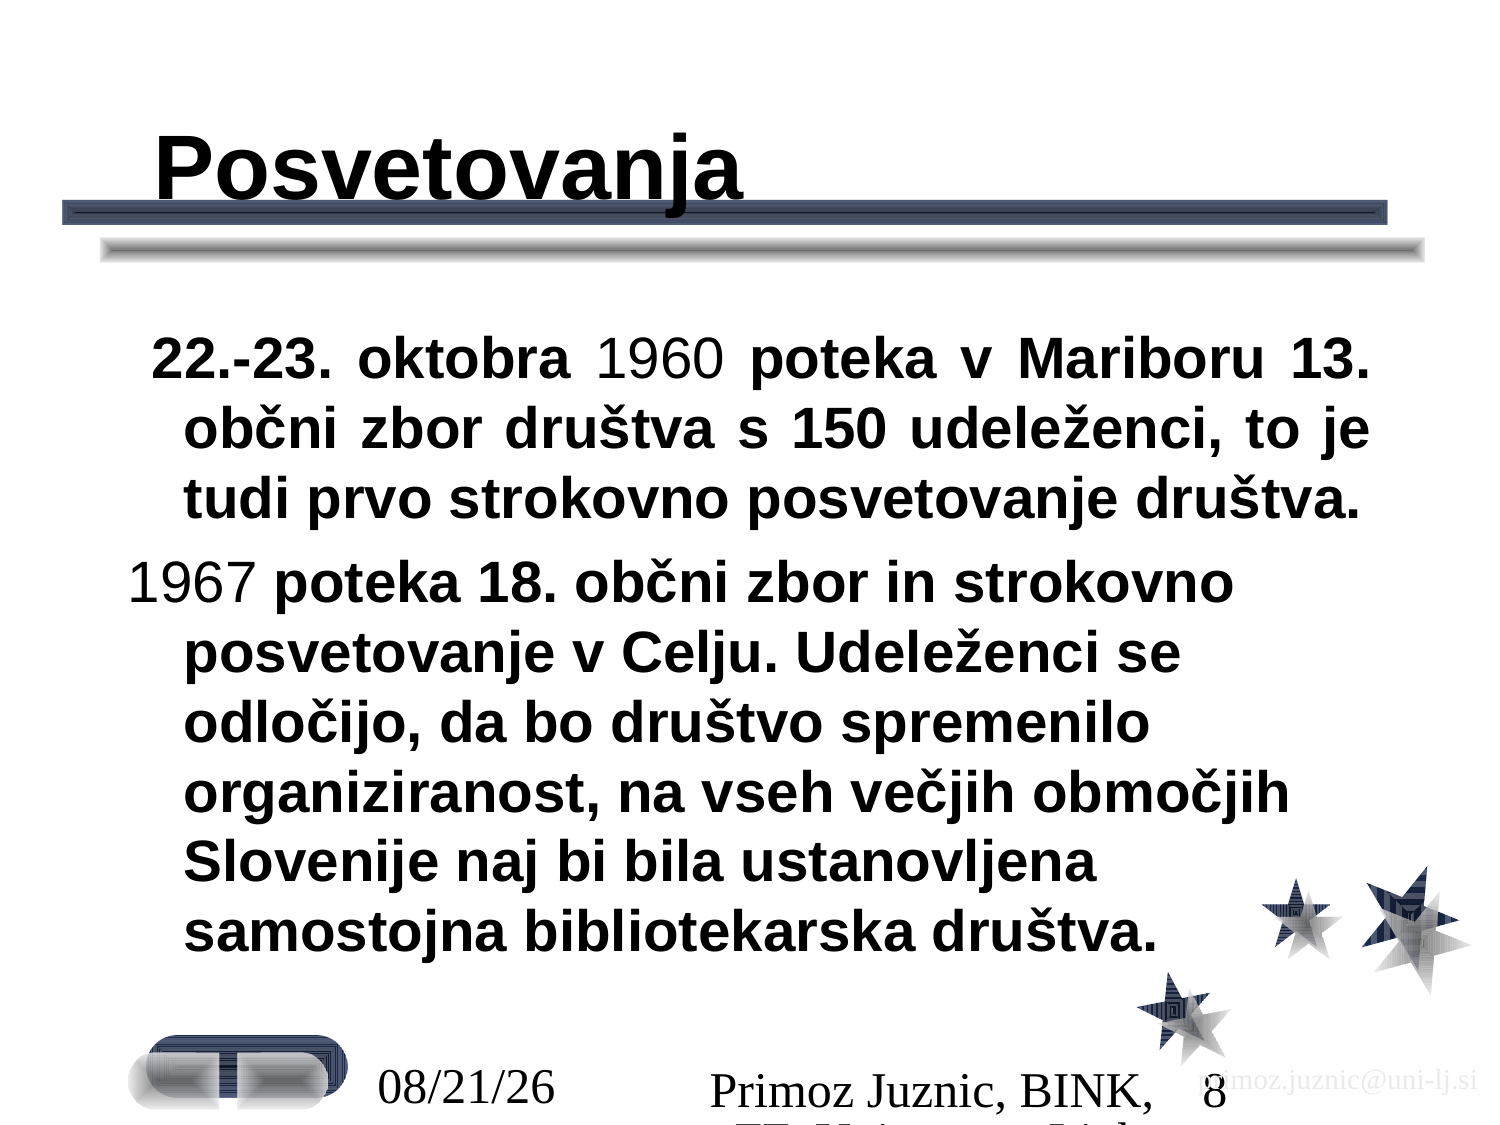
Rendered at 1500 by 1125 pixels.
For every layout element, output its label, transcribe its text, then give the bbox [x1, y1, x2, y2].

title Posvetovanja [112, 37, 1388, 225]
list 22.-23. oktobra 1960 poteka v Mariboru 13. občni zbor društva s 150 udeleženci, to je tudi prvo strokovno posvetovanje društva. 1967 poteka 18. občni zbor in strokovno posvetovanje v Celju. Udeleženci se odločijo, da bo društvo spremenilo organiziranost, na vseh večjih območjih Slovenije naj bi bila ustanovljena samostojna bibliotekarska društva. [112, 312, 1388, 988]
